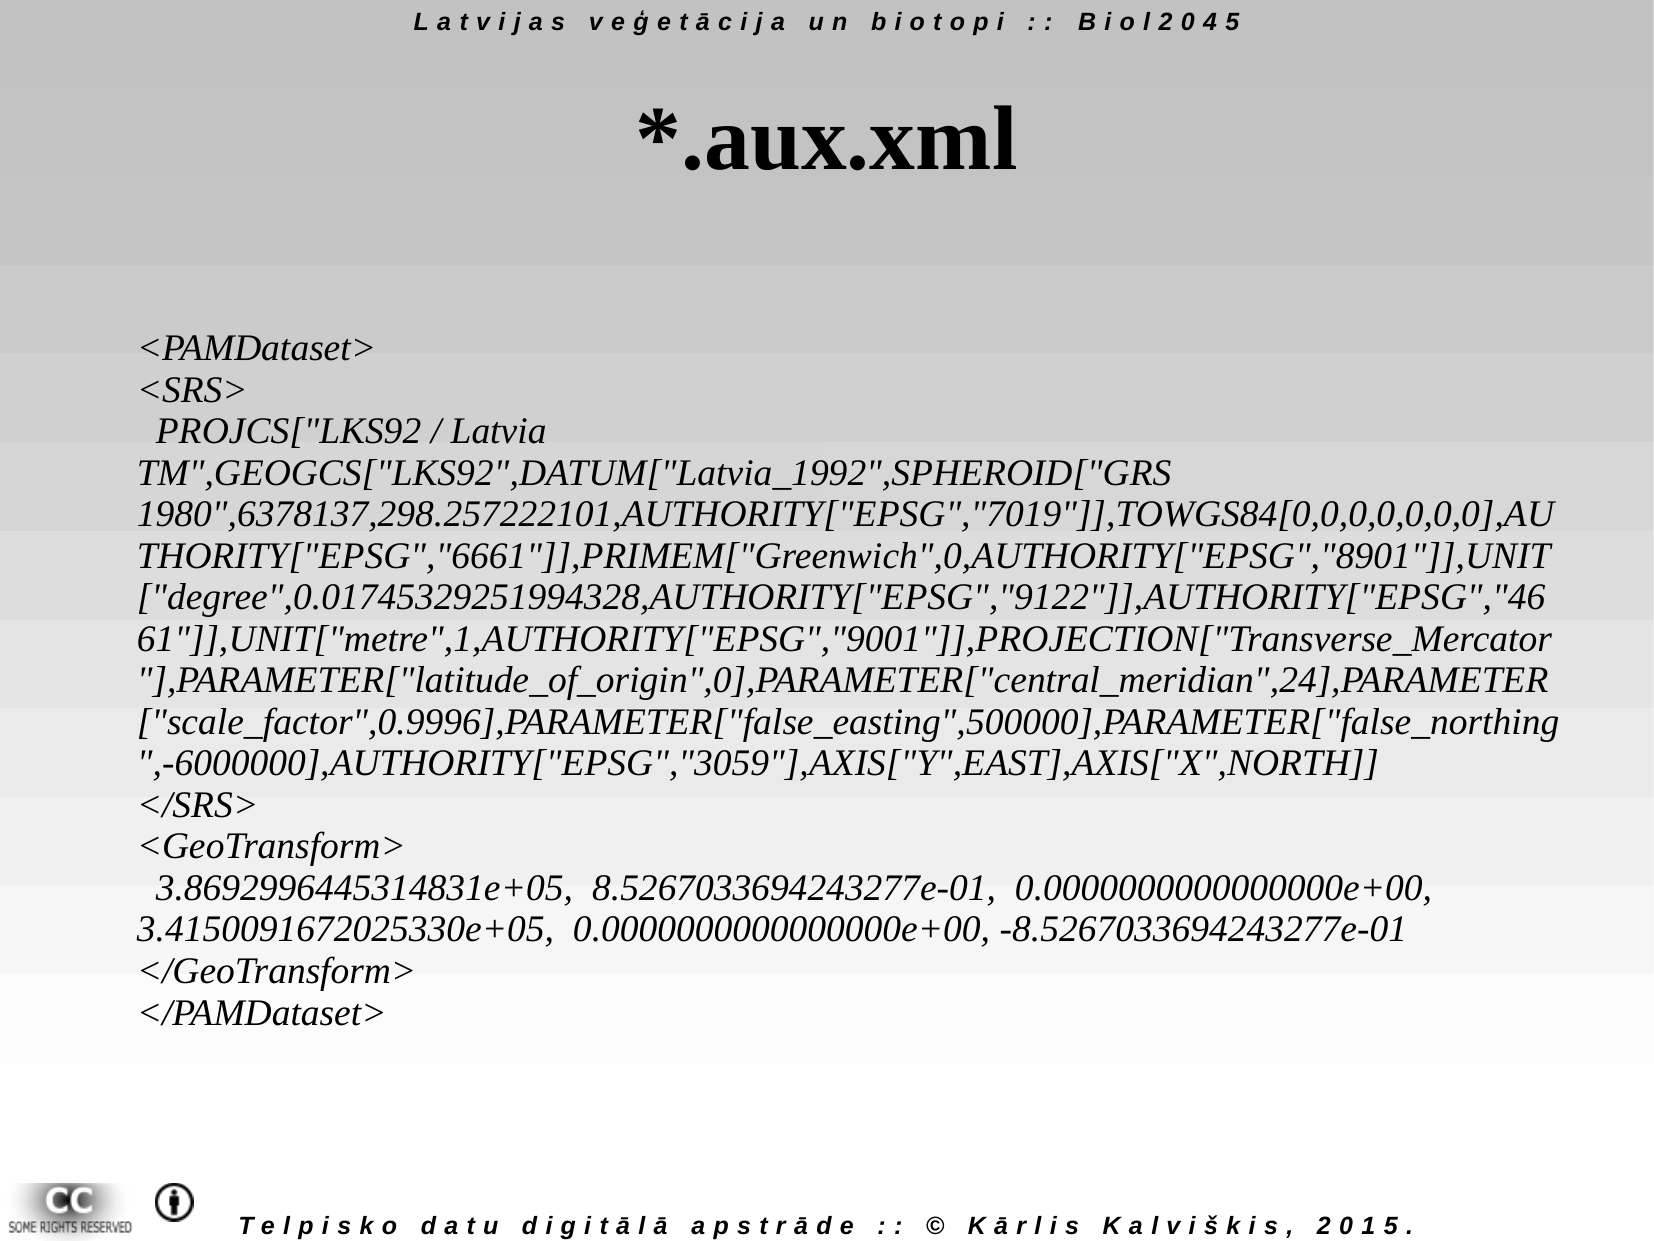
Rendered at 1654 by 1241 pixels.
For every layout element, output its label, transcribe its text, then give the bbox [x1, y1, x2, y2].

picture [0, 0, 1654, 1241]
title *.aux.xml [29, 43, 1625, 234]
text_box <PAMDataset> <SRS> PROJCS["LKS92 / Latvia TM",GEOGCS["LKS92",DATUM["Latvia_1992",SPHEROID["GRS 1980",6378137,298.257222101,AUTHORITY["EPSG","7019"]],TOWGS84[0,0,0,0,0,0,0],AUTHORITY["EPSG","6661"]],PRIMEM["Greenwich",0,AUTHORITY["EPSG","8901"]],UNIT["degree",0.01745329251994328,AUTHORITY["EPSG","9122"]],AUTHORITY["EPSG","4661"]],UNIT["metre",1,AUTHORITY["EPSG","9001"]],PROJECTION["Transverse_Mercator"],PARAMETER["latitude_of_origin",0],PARAMETER["central_meridian",24],PARAMETER["scale_factor",0.9996],PARAMETER["false_easting",500000],PARAMETER["false_northing",-6000000],AUTHORITY["EPSG","3059"],AXIS["Y",EAST],AXIS["X",NORTH]] </SRS> <GeoTransform> 3.8692996445314831e+05, 8.5267033694243277e-01, 0.0000000000000000e+00, 3.4150091672025330e+05, 0.0000000000000000e+00, -8.5267033694243277e-01 </GeoTransform> </PAMDataset> [122, 319, 1578, 1041]
